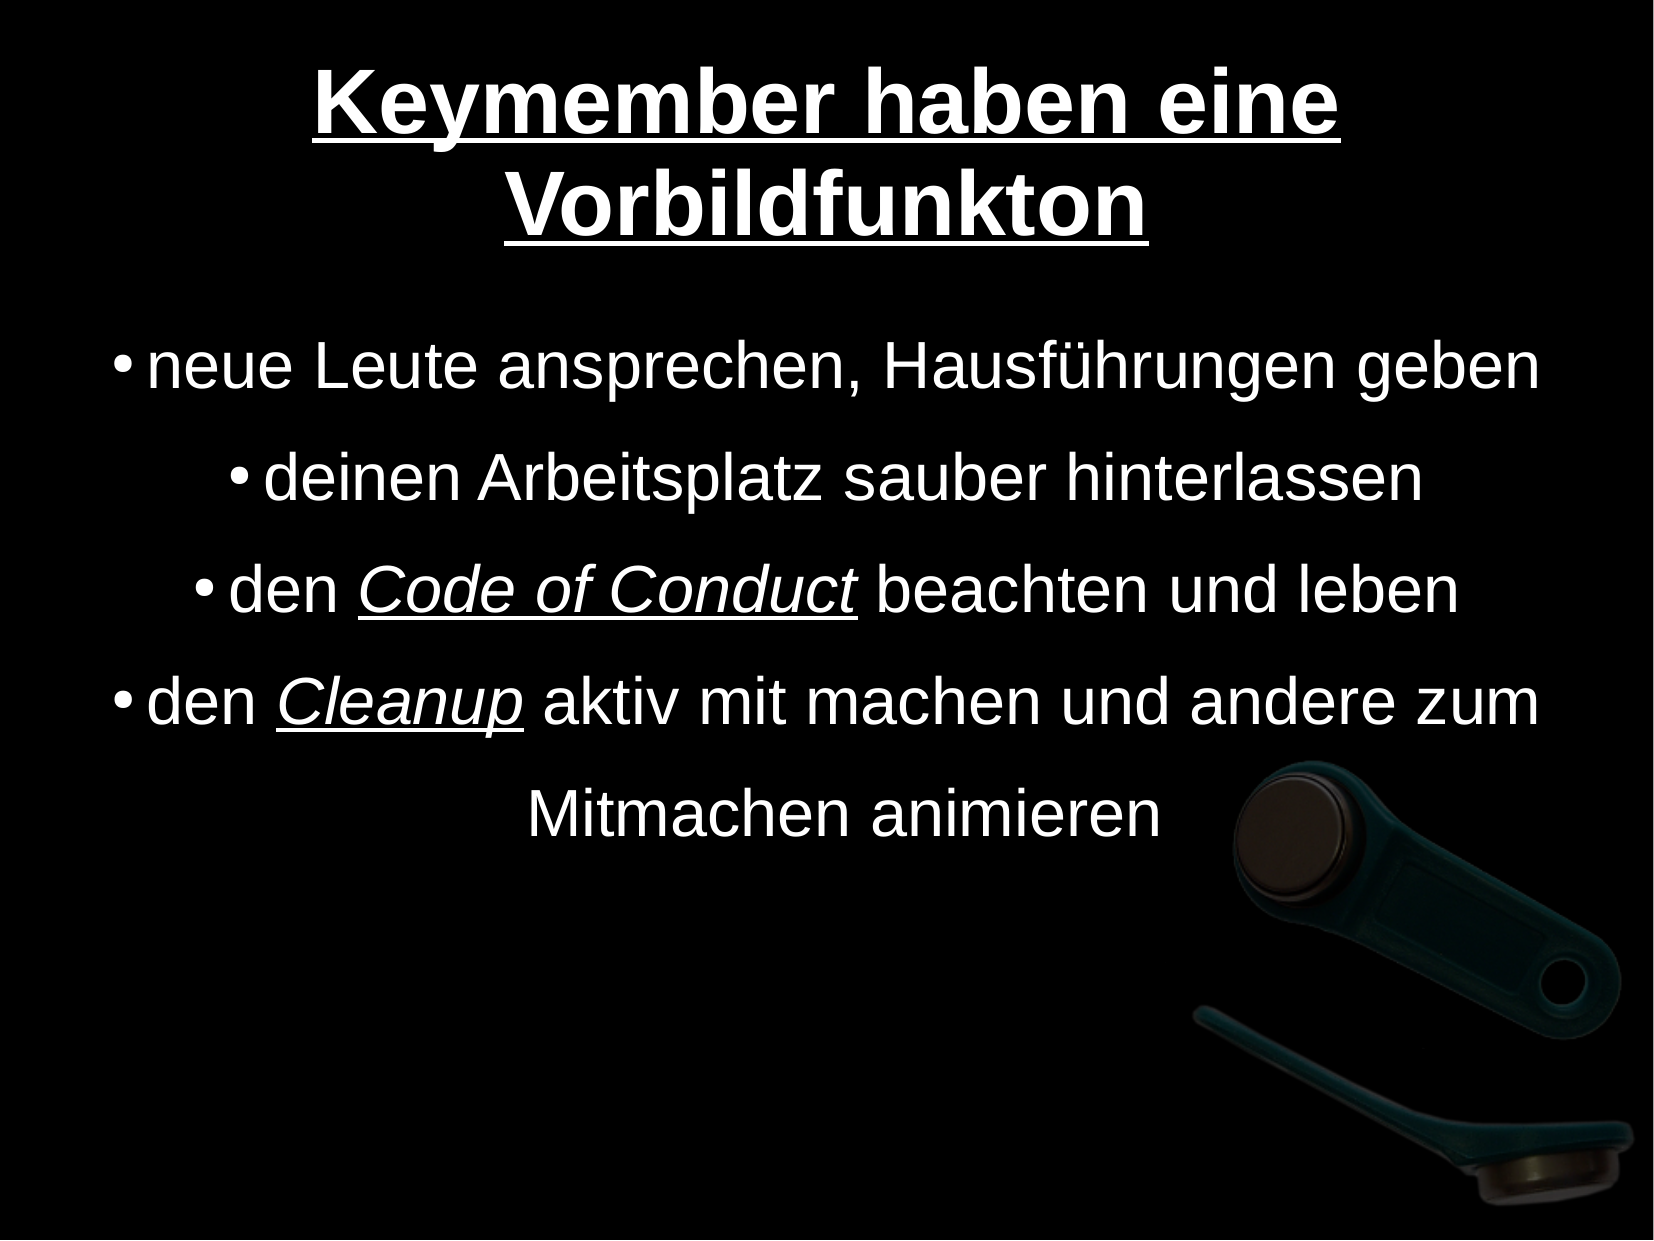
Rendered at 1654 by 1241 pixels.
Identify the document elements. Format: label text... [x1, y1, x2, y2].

picture [1150, 732, 1654, 1236]
title Keymember haben eine Vorbildfunkton [82, 49, 1571, 257]
subtitle neue Leute ansprechen, Hausführungen geben deinen Arbeitsplatz sauber hinterlassen den Code of Conduct beachten und leben den Cleanup aktiv mit machen und andere zum Mitmachen animieren [82, 290, 1571, 1010]
